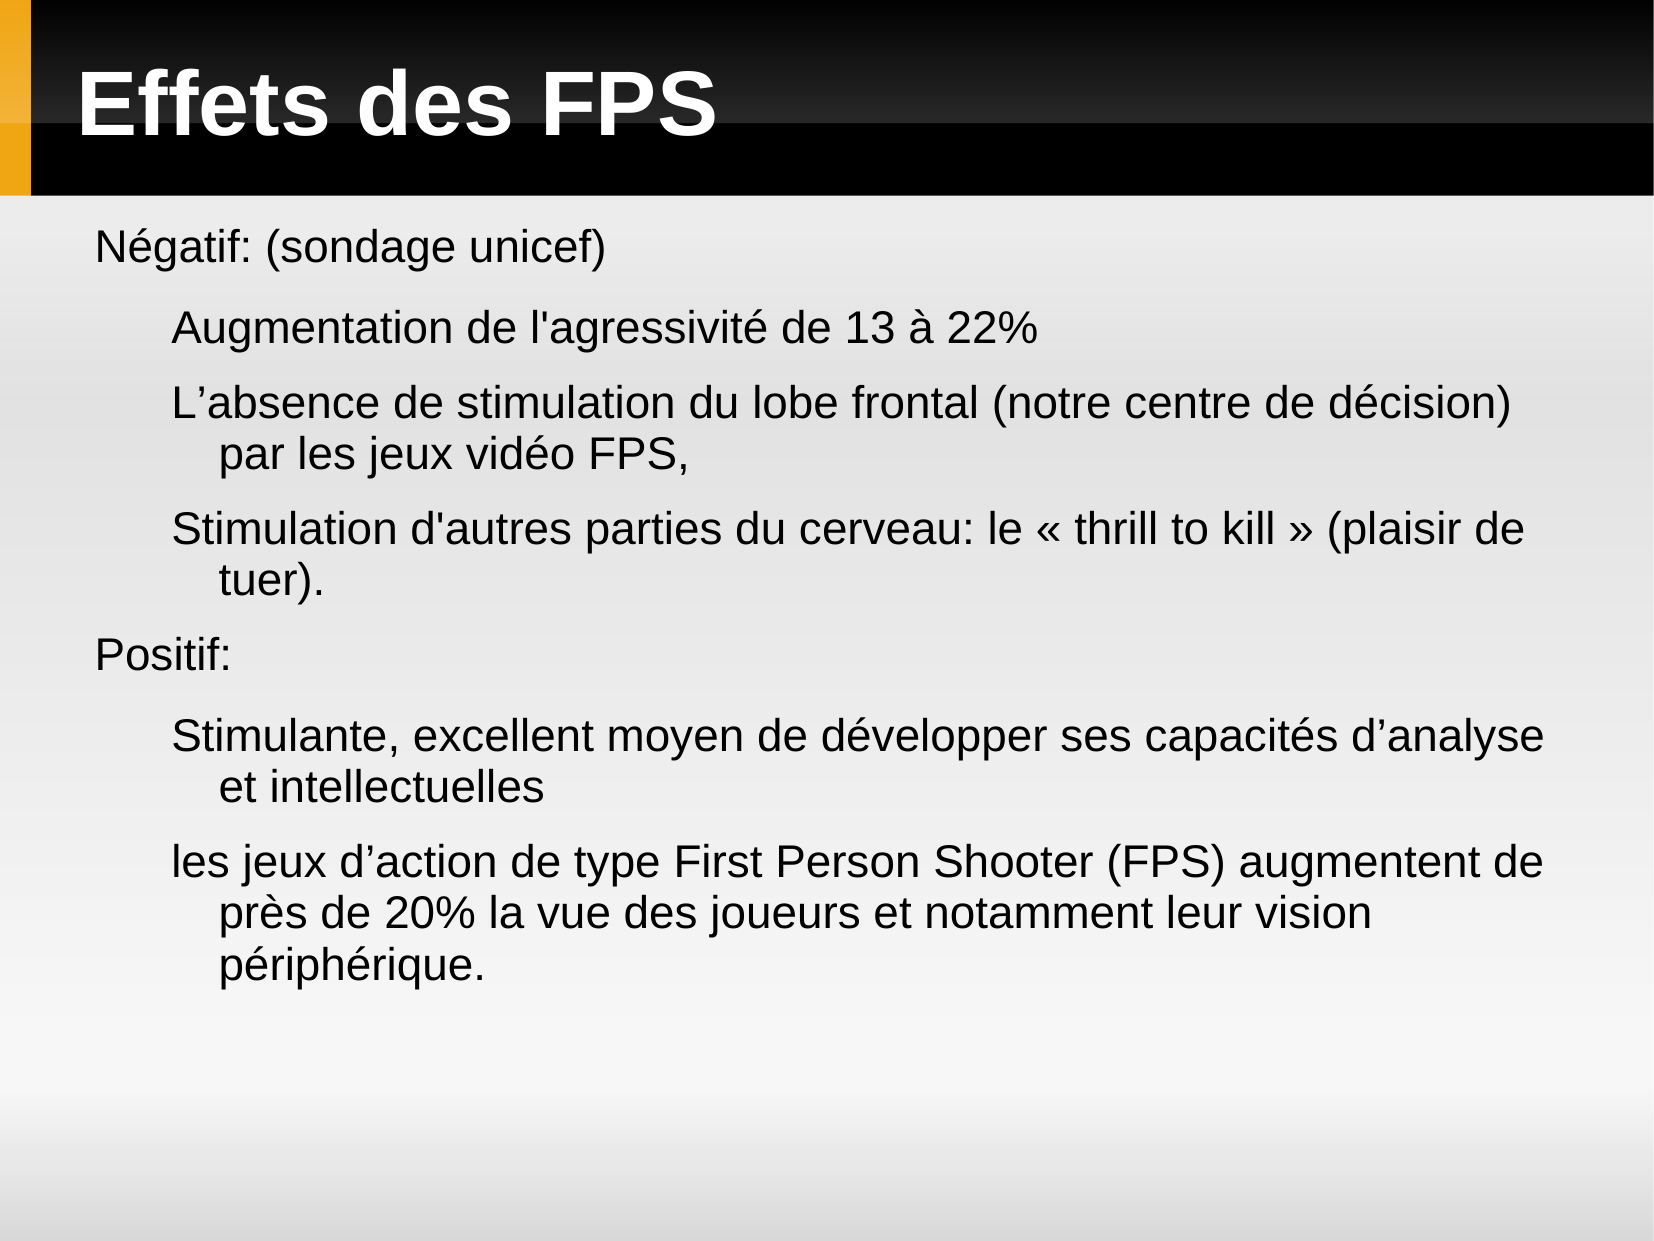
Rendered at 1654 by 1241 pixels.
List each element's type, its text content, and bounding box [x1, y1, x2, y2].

title Effets des FPS [76, 7, 1565, 200]
list Négatif: (sondage unicef) Augmentation de l'agressivité de 13 à 22% L’absence de stimulation du lobe frontal (notre centre de décision) par les jeux vidéo FPS, Stimulation d'autres parties du cerveau: le « thrill to kill » (plaisir de tuer). Positif: Stimulante, excellent moyen de développer ses capacités d’analyse et intellectuelles les jeux d’action de type First Person Shooter (FPS) augmentent de près de 20% la vue des joueurs et notamment leur vision périphérique. [76, 221, 1565, 1025]
picture [0, 0, 1654, 1241]
